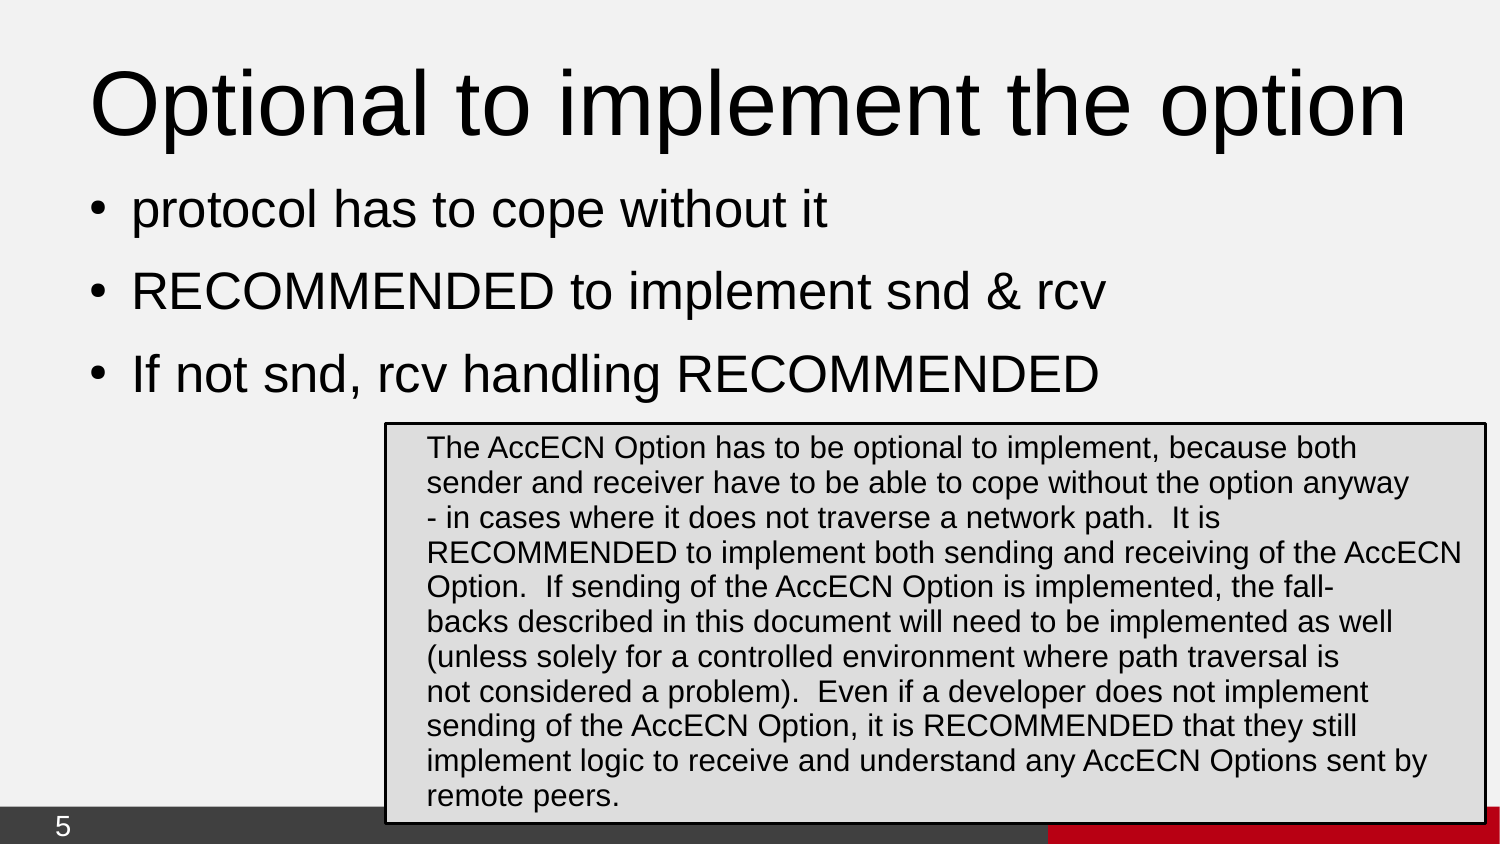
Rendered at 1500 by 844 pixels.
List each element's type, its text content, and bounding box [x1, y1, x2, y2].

text_box The AccECN Option has to be optional to implement, because both sender and receiver have to be able to cope without the option anyway - in cases where it does not traverse a network path. It is RECOMMENDED to implement both sending and receiving of the AccECN Option. If sending of the AccECN Option is implemented, the fall- backs described in this document will need to be implemented as well (unless solely for a controlled environment where path traversal is not considered a problem). Even if a developer does not implement sending of the AccECN Option, it is RECOMMENDED that they still implement logic to receive and understand any AccECN Options sent by remote peers. [385, 423, 1486, 824]
title Optional to implement the option [75, 33, 1425, 175]
list protocol has to cope without it RECOMMENDED to implement snd & rcv If not snd, rcv handling RECOMMENDED [75, 179, 1425, 406]
